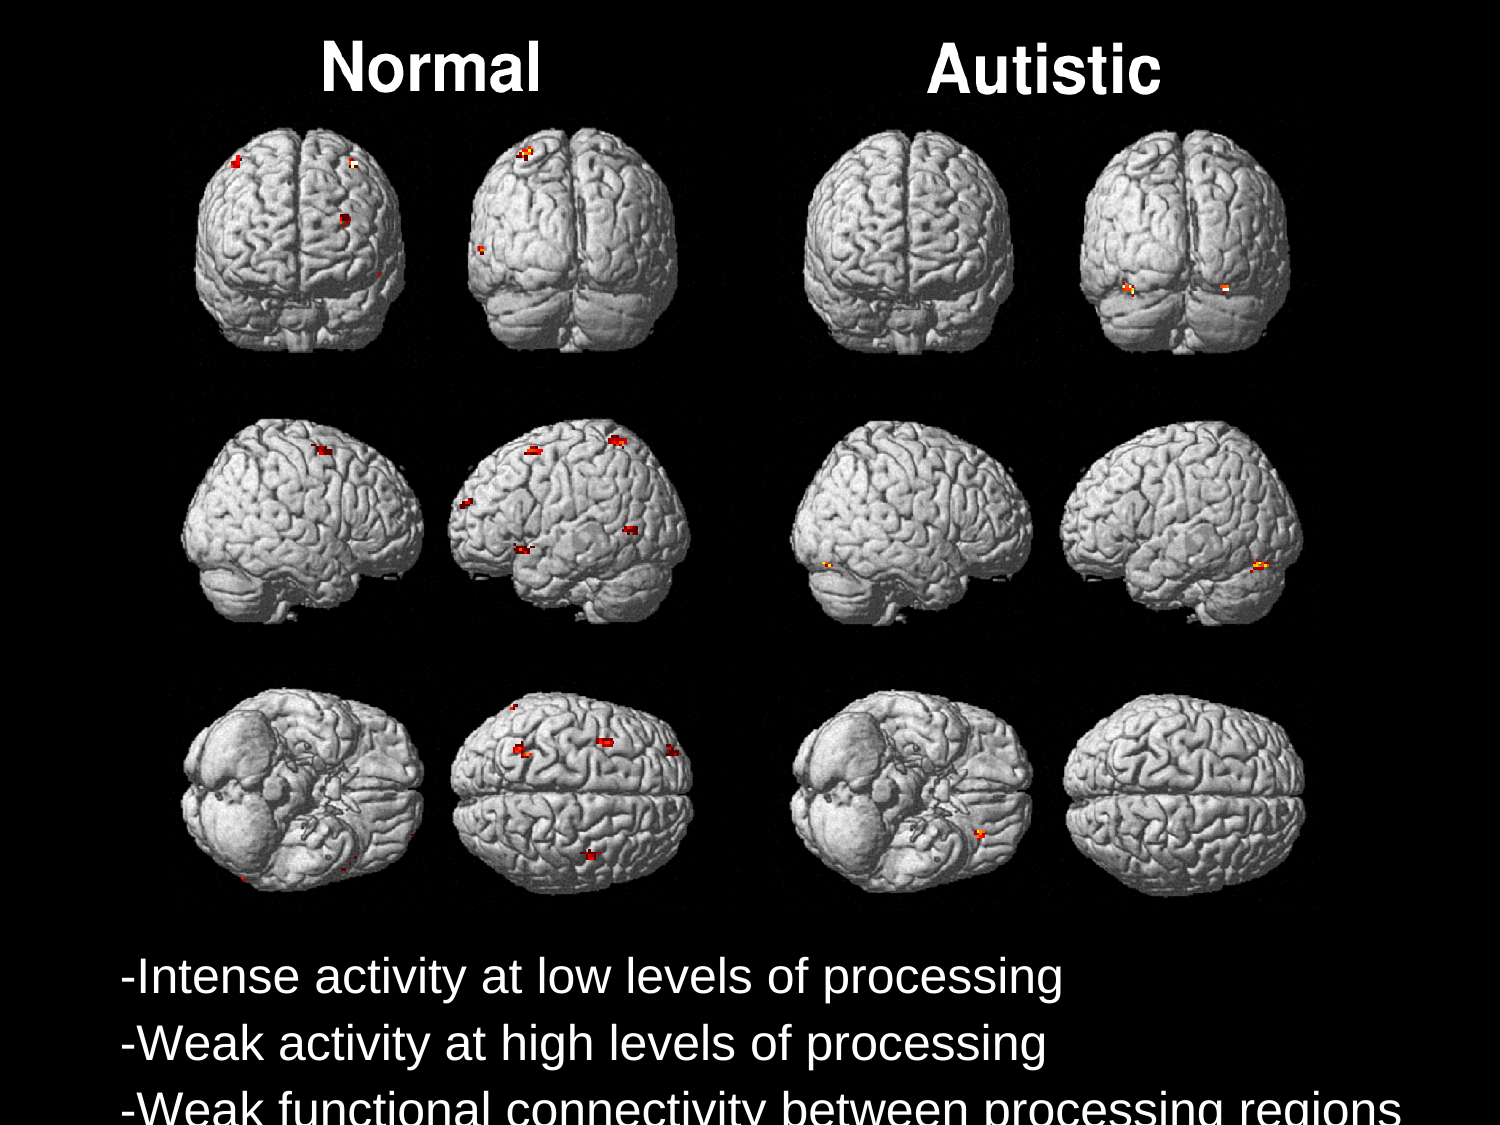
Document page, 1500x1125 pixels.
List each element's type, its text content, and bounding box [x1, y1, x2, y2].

picture [169, 0, 1322, 912]
text_box -Intense activity at low levels of processing -Weak activity at high levels of processing -Weak functional connectivity between processing regions [119, 937, 1405, 1108]
